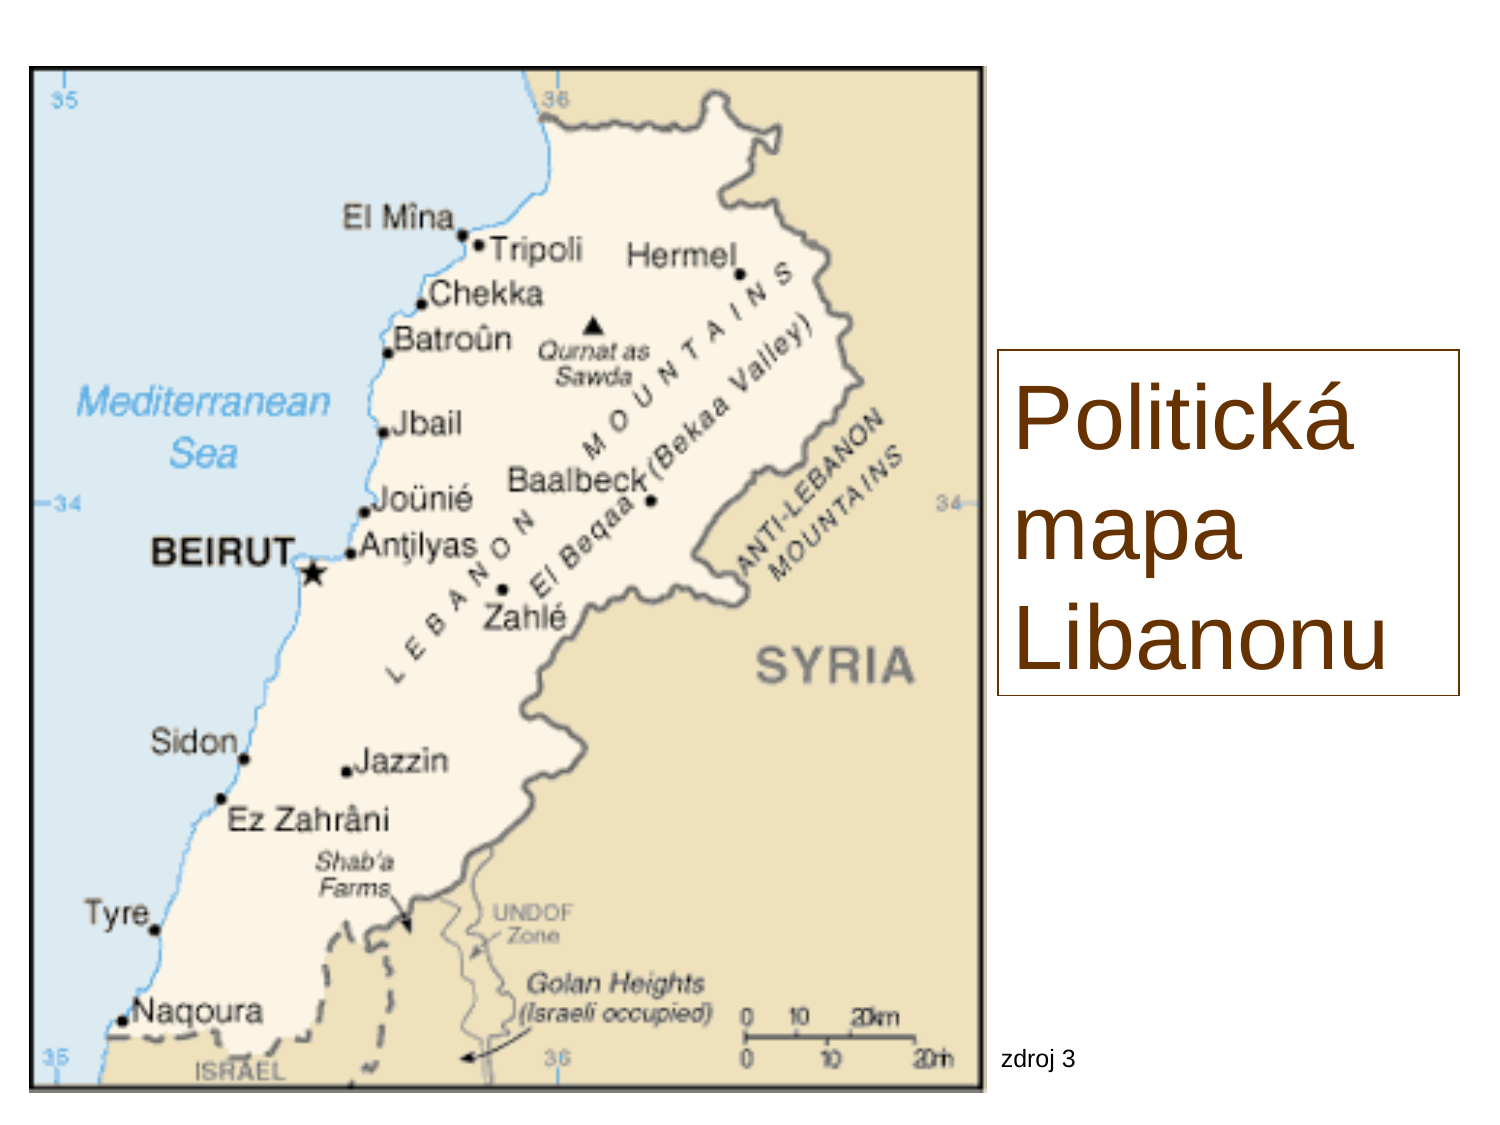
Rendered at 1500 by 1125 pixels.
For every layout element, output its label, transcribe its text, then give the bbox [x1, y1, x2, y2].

text_box Politická mapa Libanonu [998, 349, 1459, 696]
picture [29, 66, 987, 1093]
text_box zdroj 3 [986, 1034, 1424, 1081]
